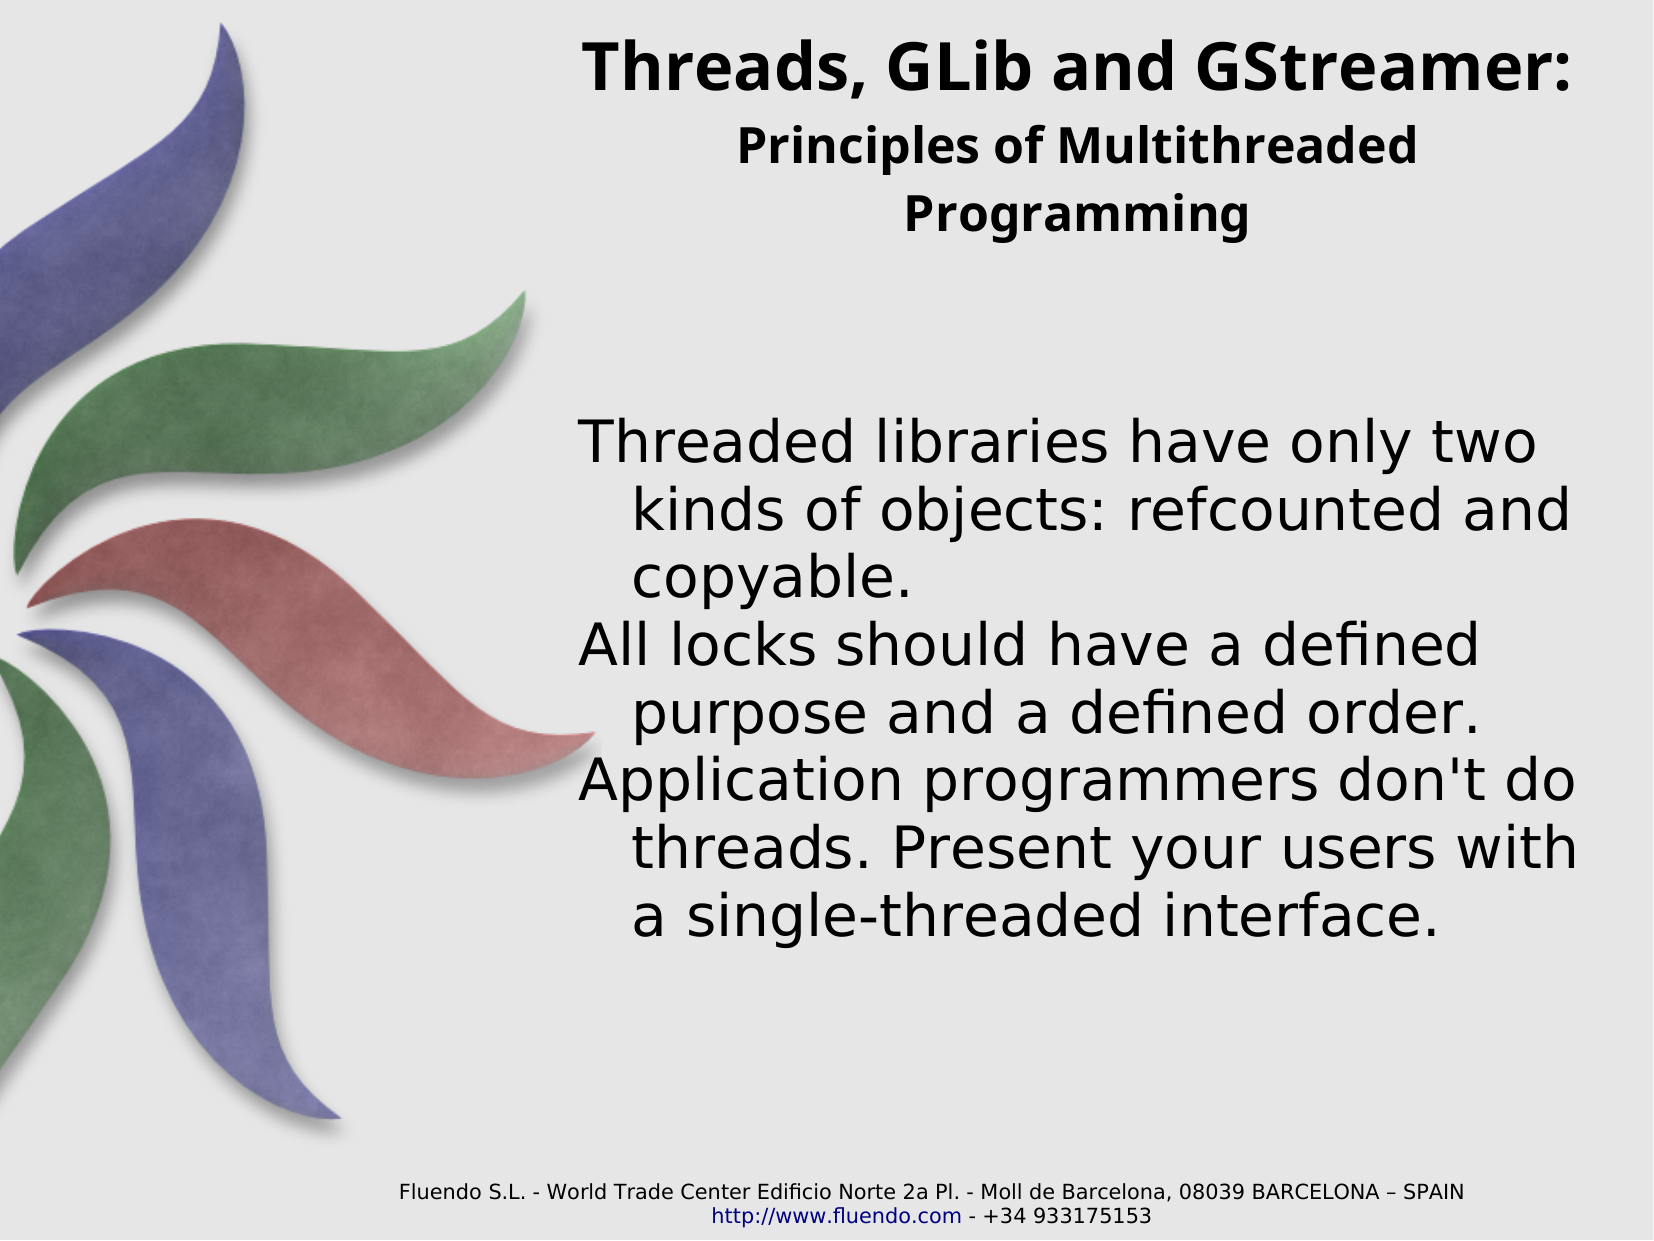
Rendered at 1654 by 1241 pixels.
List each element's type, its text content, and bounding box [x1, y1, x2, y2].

picture [597, 1189, 602, 1198]
picture [0, 1, 602, 1241]
title Threads, GLib and GStreamer: Principles of Multithreaded Programming [561, 59, 1595, 207]
list Threaded libraries have only two kinds of objects: refcounted and copyable. All locks should have a defined purpose and a defined order. Application programmers don't do threads. Present your users with a single-threaded interface. [561, 236, 1595, 1123]
